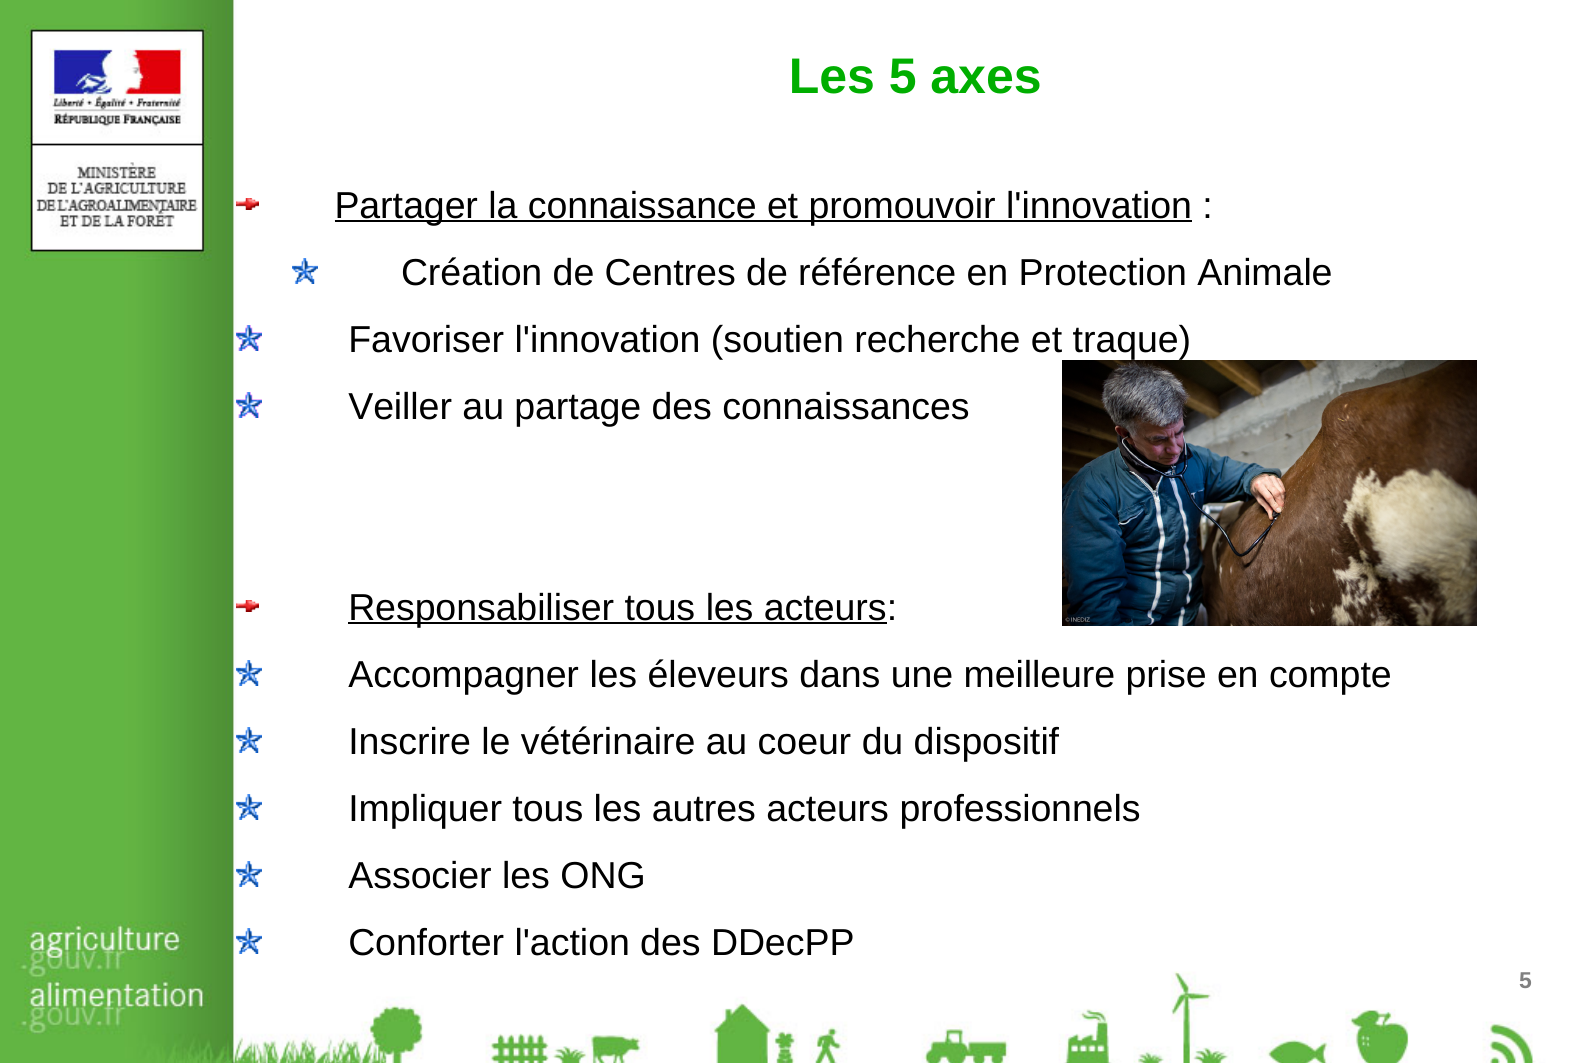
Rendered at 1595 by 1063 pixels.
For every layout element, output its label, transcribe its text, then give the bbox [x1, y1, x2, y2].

title Les 5 axes [265, 29, 1565, 110]
list Partager la connaissance et promouvoir l'innovation : Création de Centres de référence en Protection Animale Favoriser l'innovation (soutien recherche et traque) Veiller au partage des connaissances Responsabiliser tous les acteurs: Accompagner les éleveurs dans une meilleure prise en compte Inscrire le vétérinaire au coeur du dispositif Impliquer tous les autres acteurs professionnels Associer les ONG Conforter l'action des DDecPP [236, 110, 1595, 1004]
picture [1062, 360, 1477, 626]
picture [0, 0, 1595, 1063]
